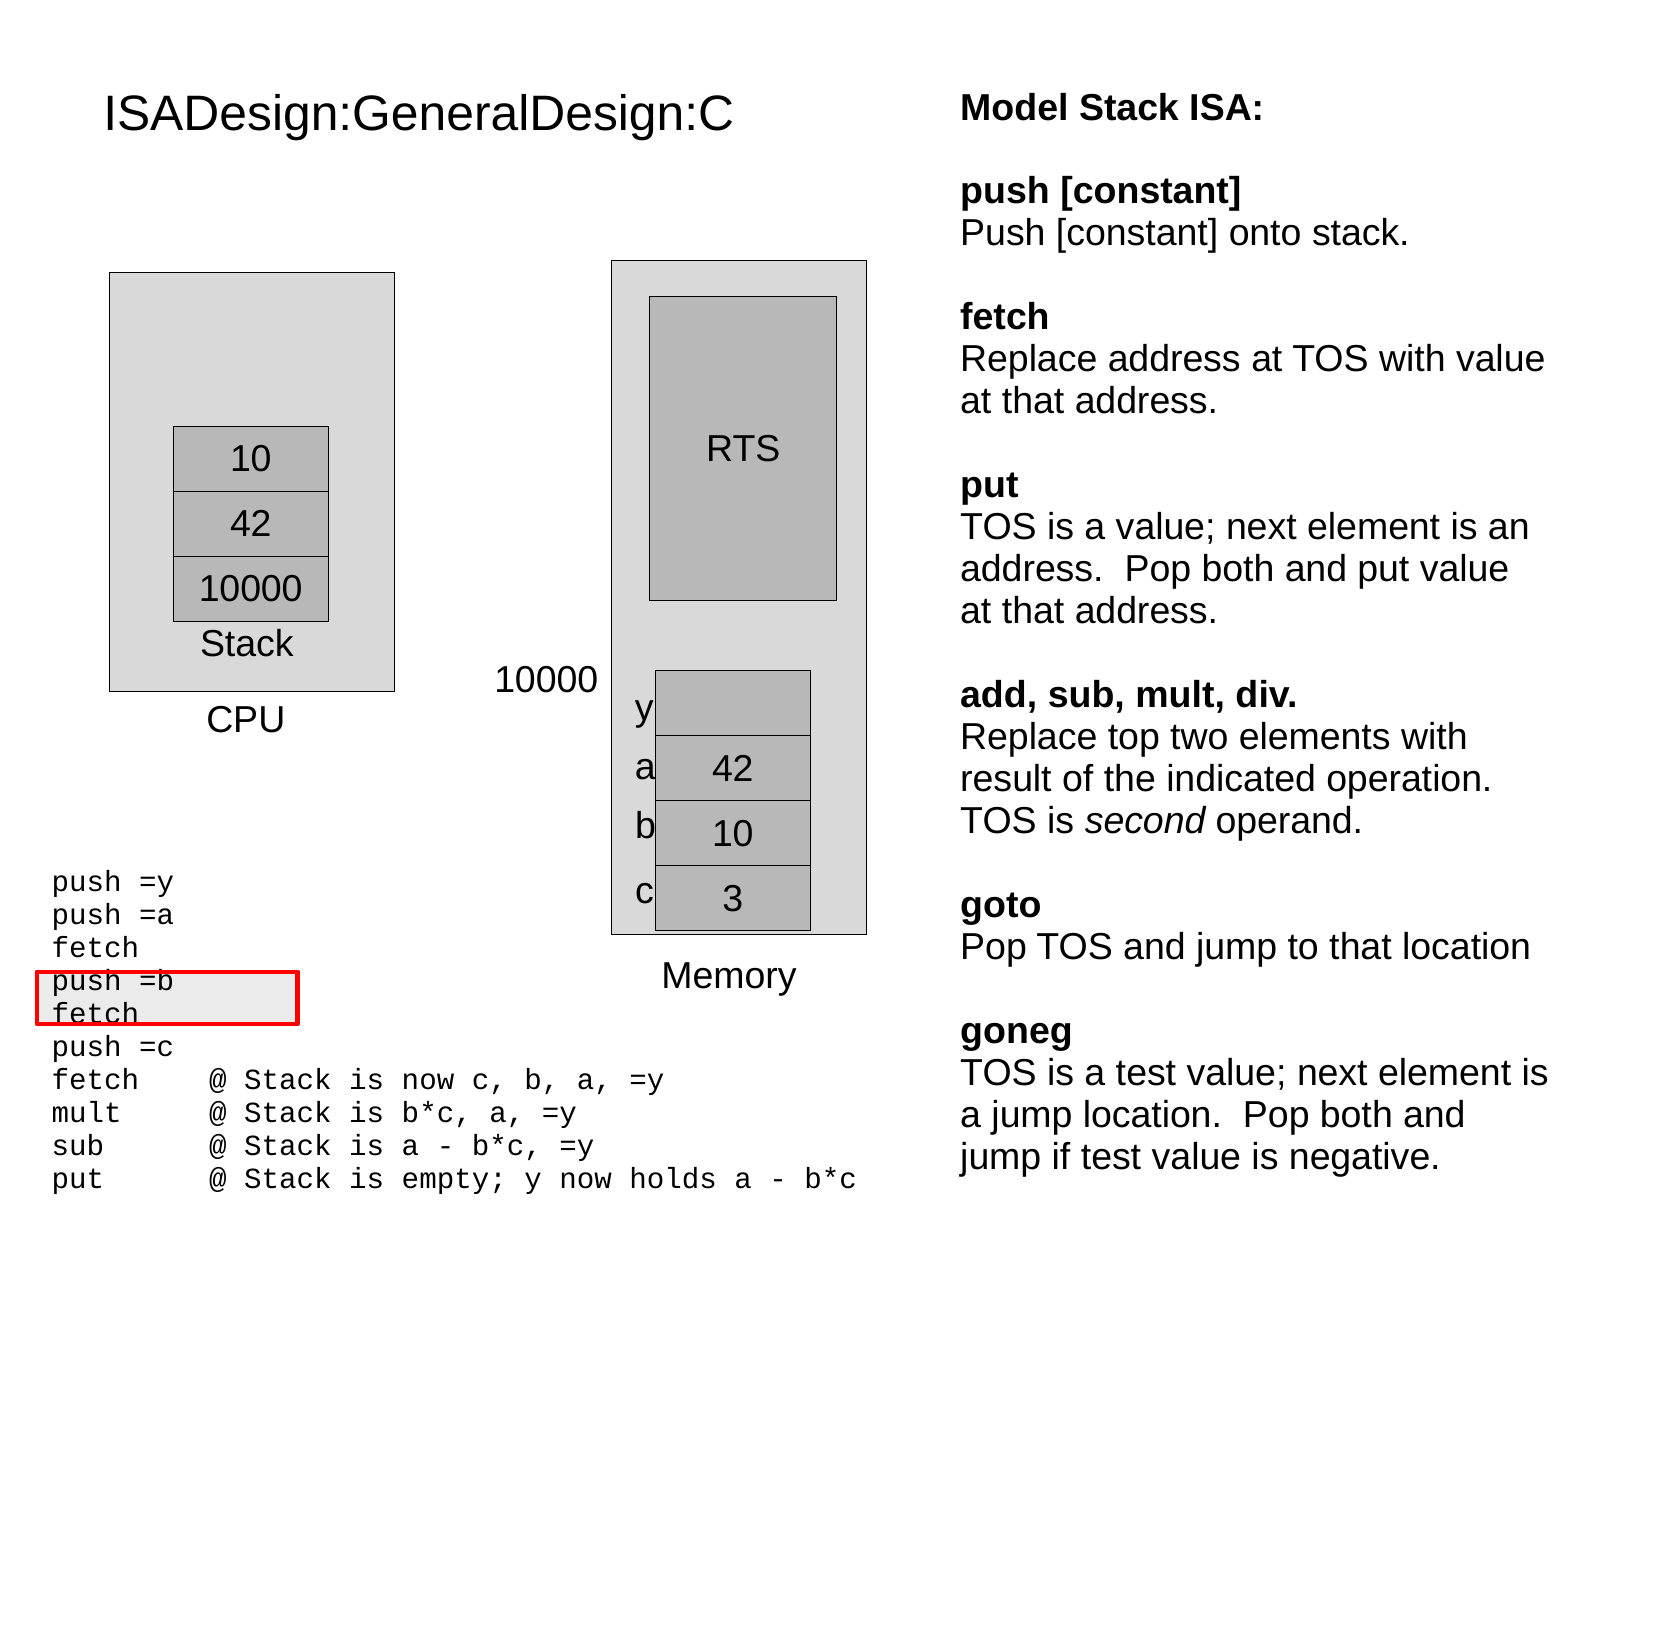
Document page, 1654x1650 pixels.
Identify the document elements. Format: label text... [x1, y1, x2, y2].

text_box 10 [173, 426, 329, 492]
text_box 10000 [479, 650, 613, 708]
text_box 3 [655, 865, 811, 931]
text_box [109, 272, 395, 692]
text_box a [620, 737, 671, 795]
text_box y [620, 678, 668, 736]
text_box b [620, 796, 671, 854]
text_box 42 [173, 492, 329, 557]
text_box 42 [655, 735, 811, 800]
text_box Model Stack ISA: push [constant] Push [constant] onto stack. fetch Replace address at TOS with value at that address. put TOS is a value; next element is an address. Pop both and put value at that address. add, sub, mult, div. Replace top two elements with result of the indicated operation. TOS is second operand. goto Pop TOS and jump to that location goneg TOS is a test value; next element is a jump location. Pop both and jump if test value is negative. [945, 78, 1571, 1288]
text_box 10 [655, 800, 811, 865]
text_box c [620, 861, 669, 919]
text_box [611, 260, 867, 859]
text_box [36, 971, 298, 1025]
text_box push =y push =a fetch push =b fetch push =c fetch @ Stack is now c, b, a, =y mult @ Stack is b*c, a, =y sub @ Stack is a - b*c, =y put @ Stack is empty; y now holds a - b*c [36, 859, 875, 1187]
text_box Stack [185, 622, 309, 673]
text_box 10000 [173, 557, 329, 622]
text_box RTS [649, 296, 837, 601]
text_box CPU [191, 691, 301, 749]
text_box ISADesign:GeneralDesign:C [88, 78, 945, 166]
